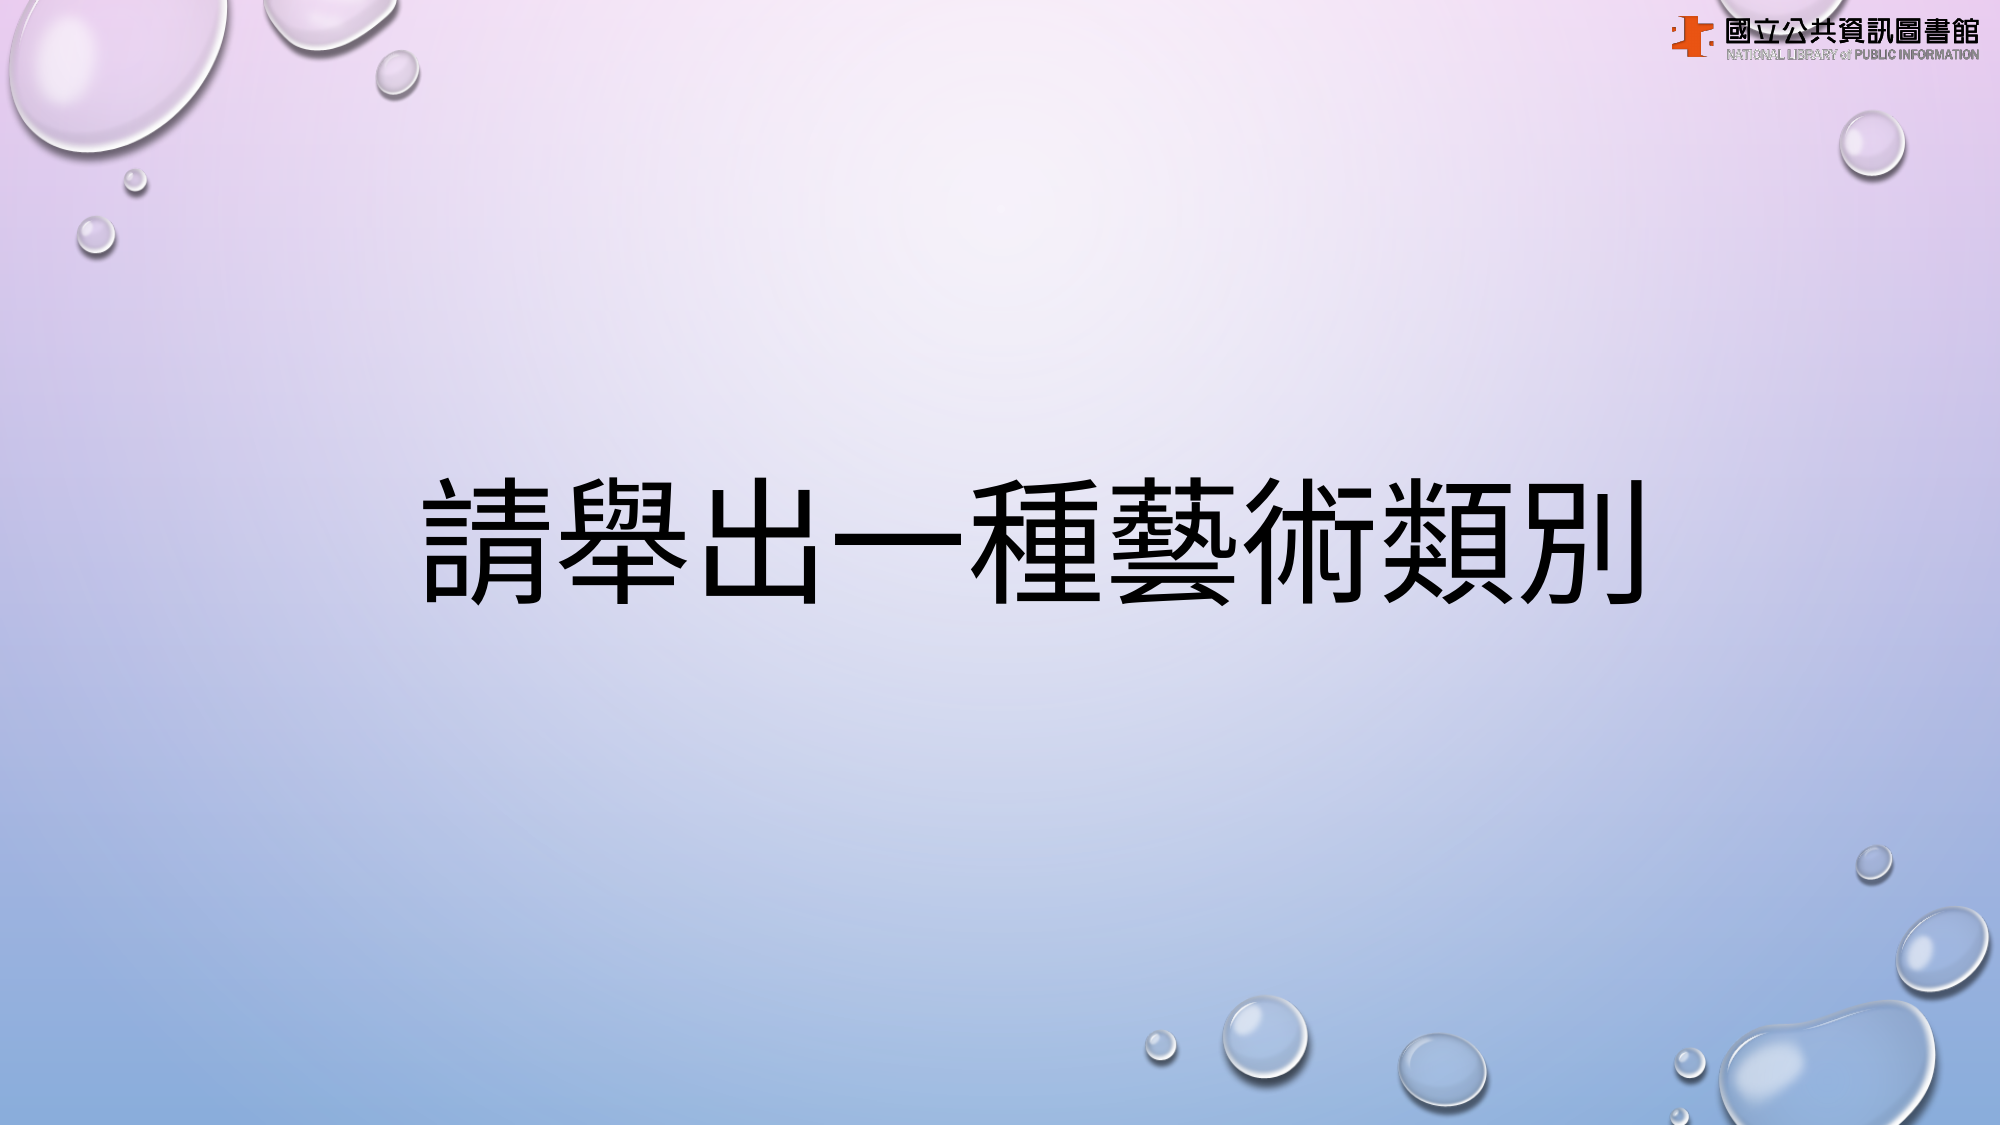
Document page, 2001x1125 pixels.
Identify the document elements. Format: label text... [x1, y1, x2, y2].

list 請舉出一種藝術類別 [139, 230, 1932, 905]
picture [0, 0, 2000, 1125]
